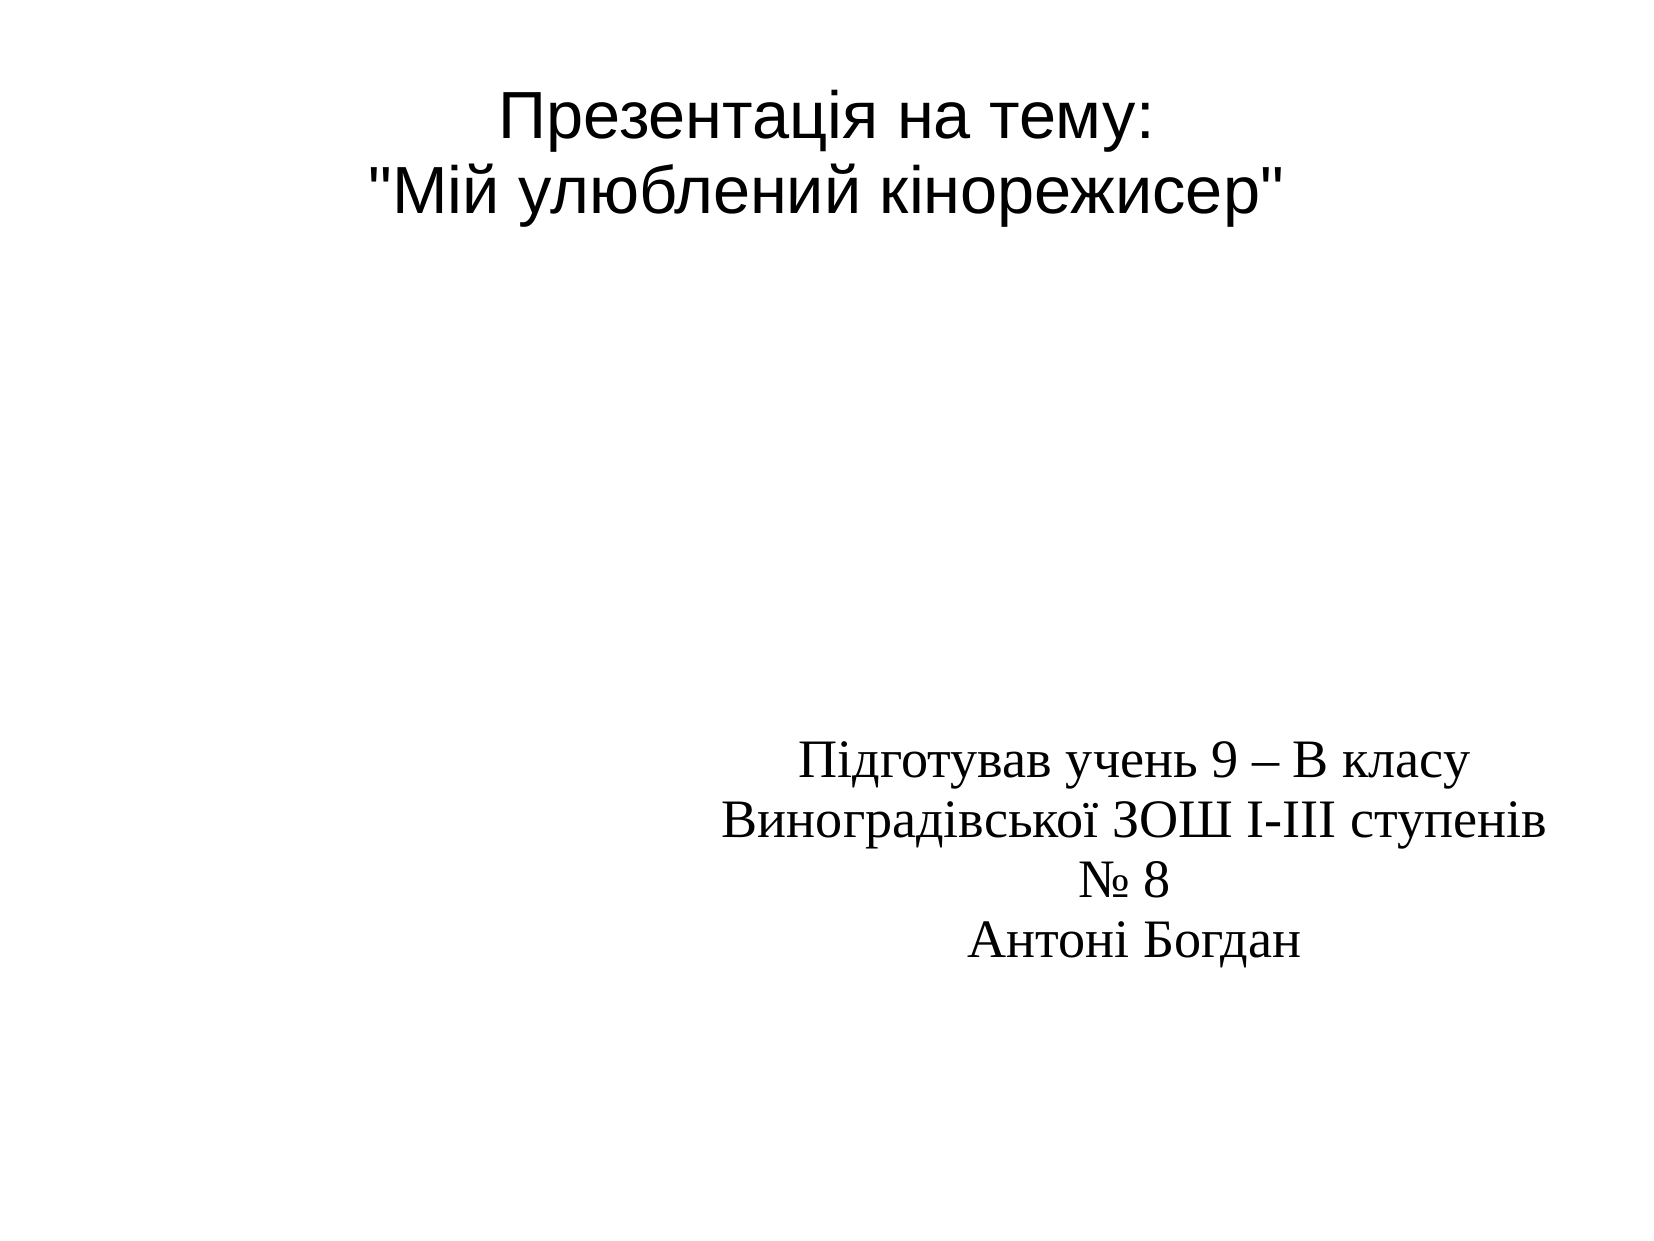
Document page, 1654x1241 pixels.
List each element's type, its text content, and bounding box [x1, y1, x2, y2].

title Презентація на тему: "Мій улюблений кінорежисер" [82, 49, 1571, 257]
subtitle Підготував учень 9 – В класу Виноградівської ЗОШ I-III ступенів № 8 Антоні Богдан [679, 590, 1571, 1109]
